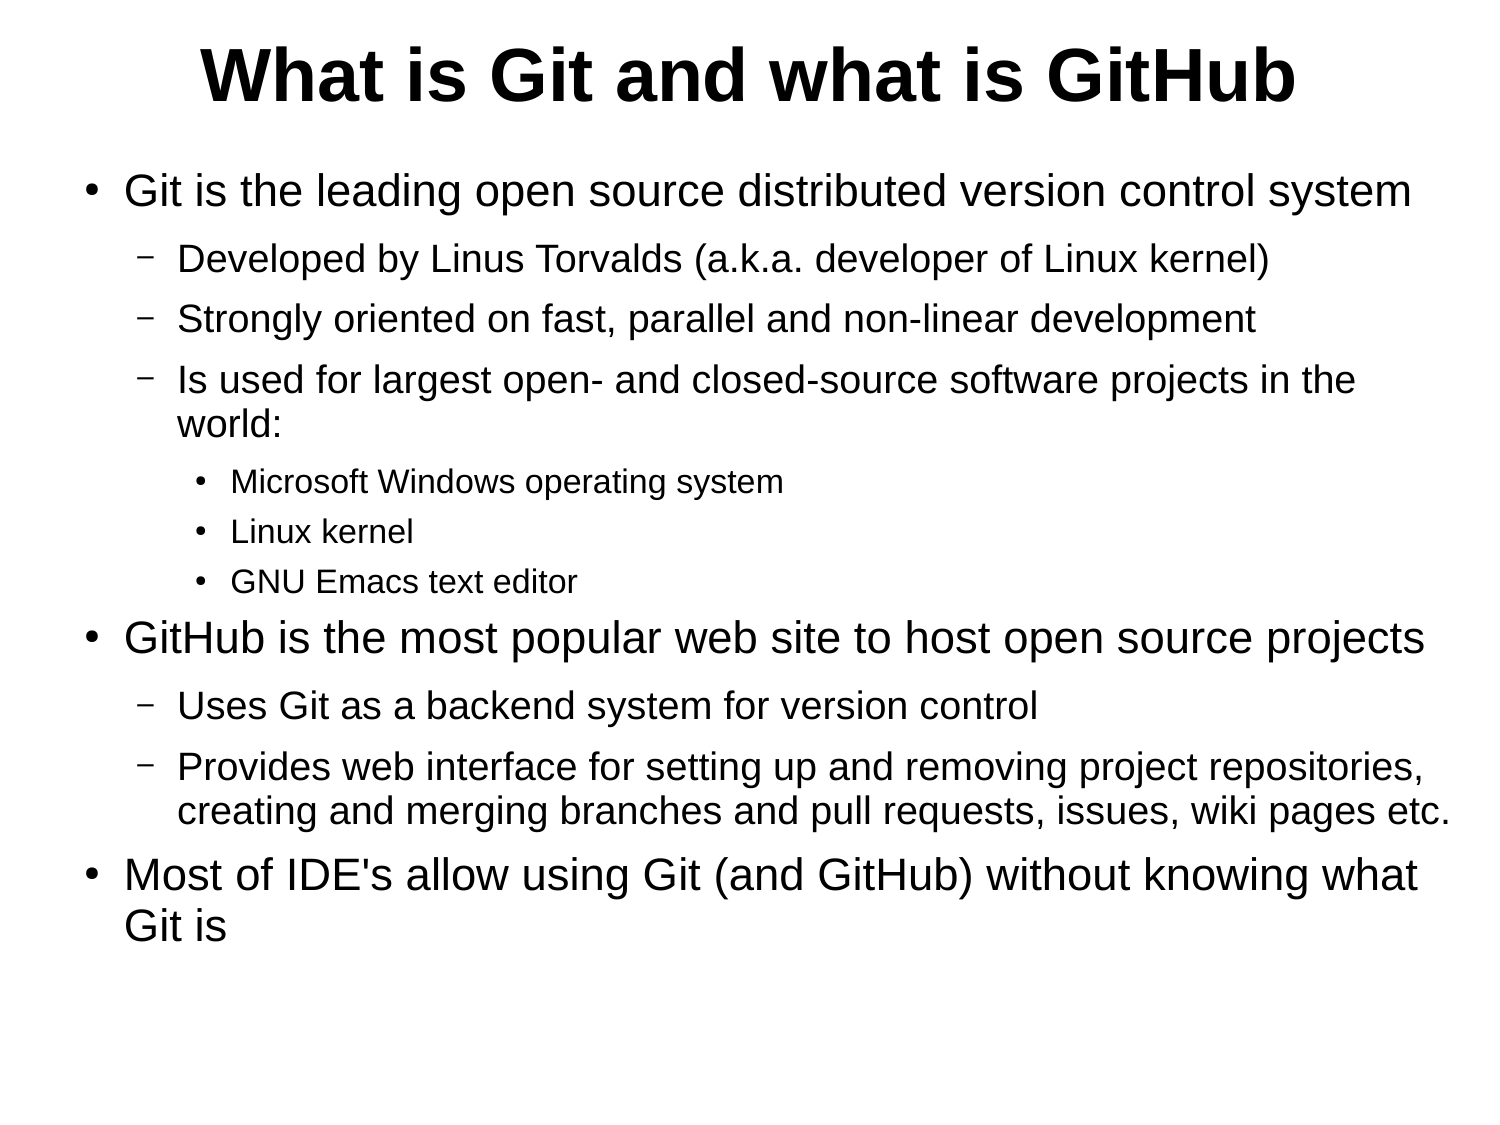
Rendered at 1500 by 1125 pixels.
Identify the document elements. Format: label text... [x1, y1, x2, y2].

list Git is the leading open source distributed version control system Developed by Linus Torvalds (a.k.a. developer of Linux kernel) Strongly oriented on fast, parallel and non-linear development Is used for largest open- and closed-source software projects in the world: Microsoft Windows operating system Linux kernel GNU Emacs text editor GitHub is the most popular web site to host open source projects Uses Git as a backend system for version control Provides web interface for setting up and removing project repositories, creating and merging branches and pull requests, issues, wiki pages etc. Most of IDE's allow using Git (and GitHub) without knowing what Git is [70, 165, 1461, 1052]
title What is Git and what is GitHub [75, 9, 1425, 142]
